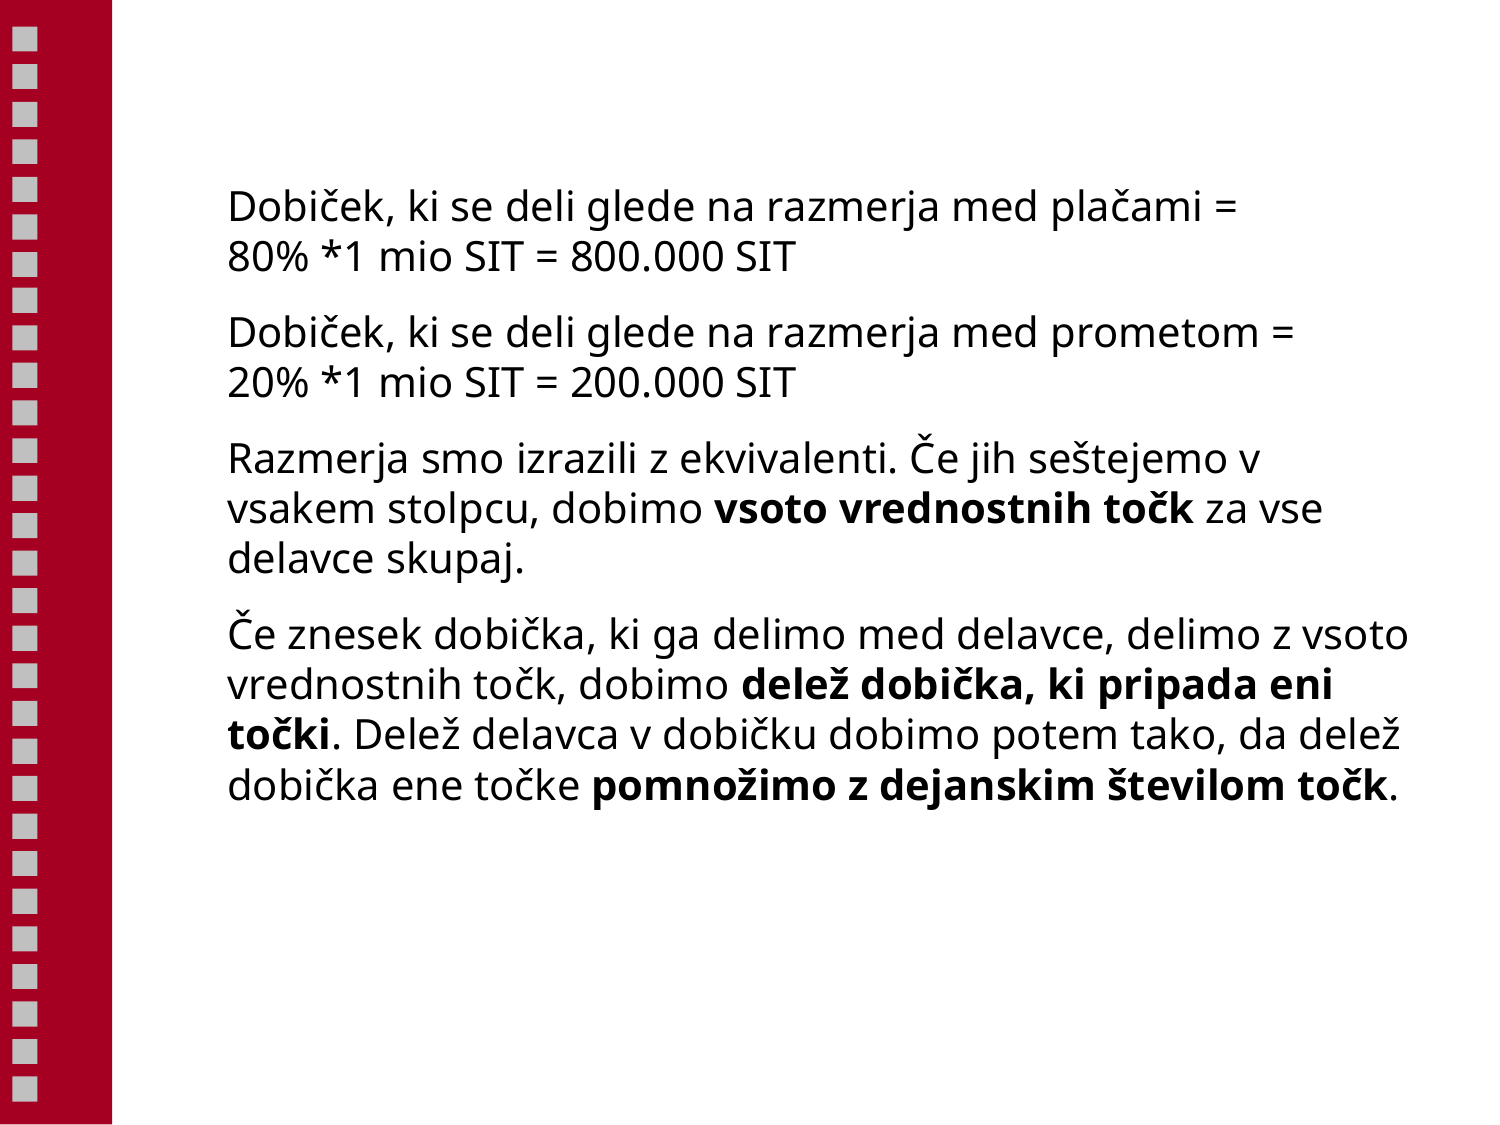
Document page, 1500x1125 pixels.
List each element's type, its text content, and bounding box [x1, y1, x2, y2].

text_box Dobiček, ki se deli glede na razmerja med plačami = 80% *1 mio SIT = 800.000 SIT Dobiček, ki se deli glede na razmerja med prometom = 20% *1 mio SIT = 200.000 SIT Razmerja smo izrazili z ekvivalenti. Če jih seštejemo v vsakem stolpcu, dobimo vsoto vrednostnih točk za vse delavce skupaj. Če znesek dobička, ki ga delimo med delavce, delimo z vsoto vrednostnih točk, dobimo delež dobička, ki pripada eni točki. Delež delavca v dobičku dobimo potem tako, da delež dobička ene točke pomnožimo z dejanskim številom točk. [212, 172, 1426, 817]
